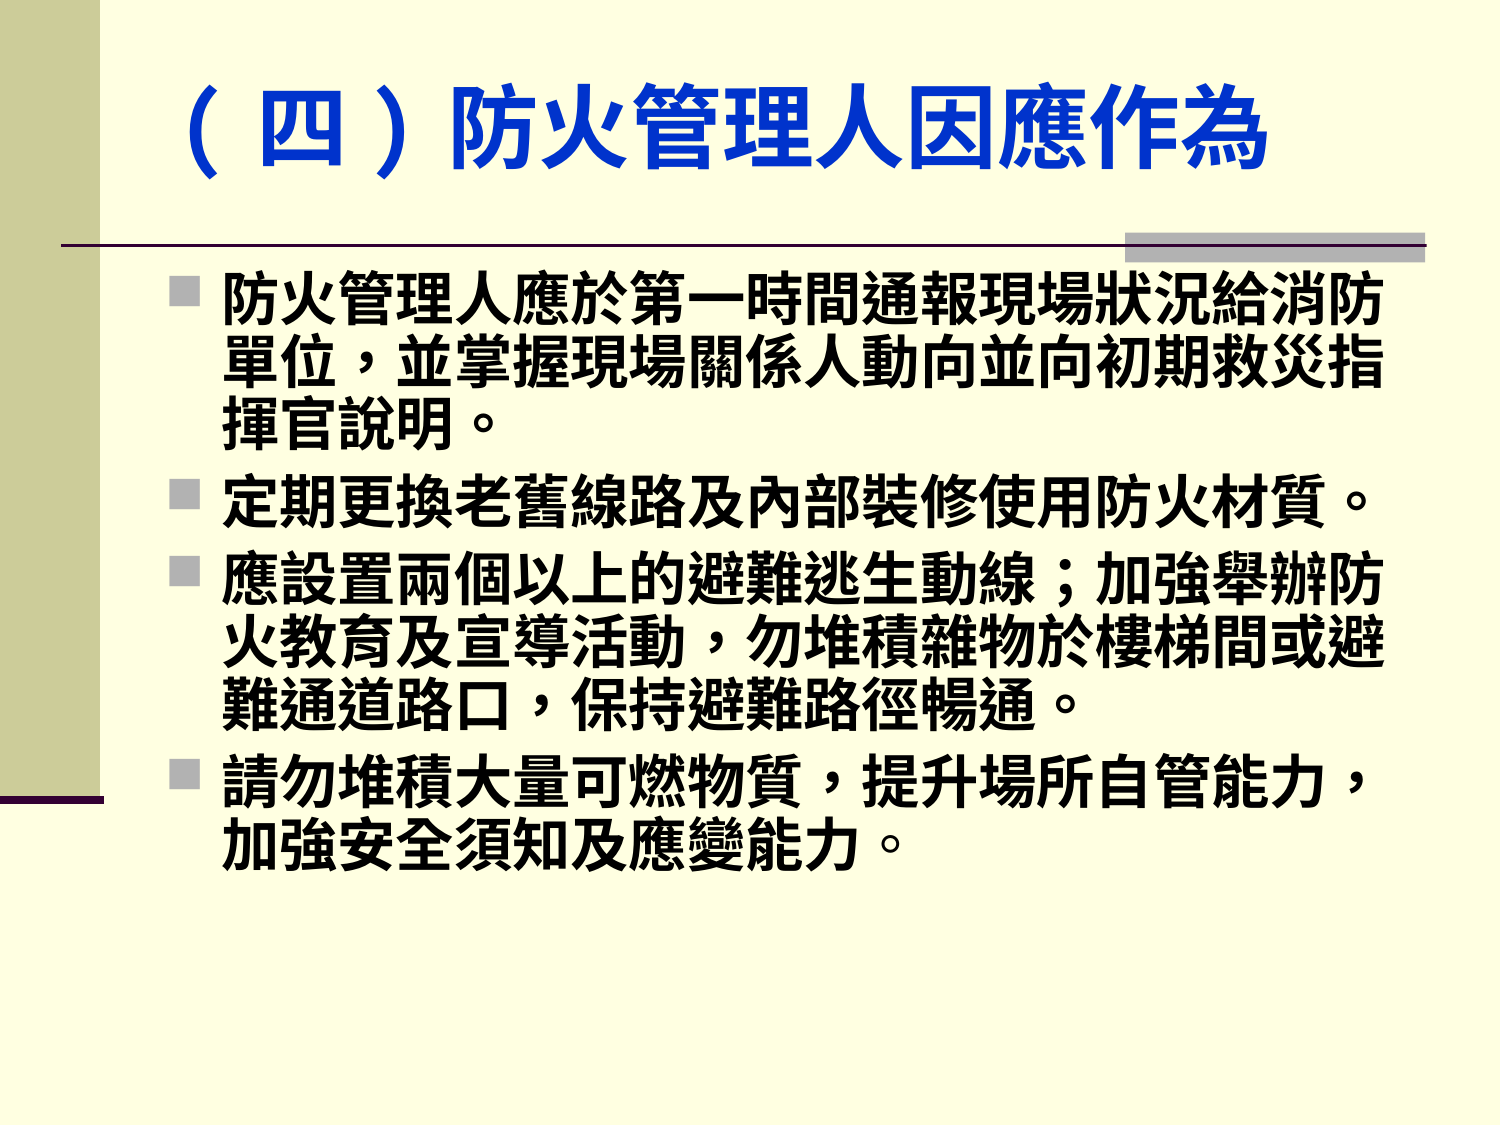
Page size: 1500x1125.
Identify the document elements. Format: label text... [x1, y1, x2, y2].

list 防火管理人應於第一時間通報現場狀況給消防單位，並掌握現場關係人動向並向初期救災指揮官說明。 定期更換老舊線路及內部裝修使用防火材質。 應設置兩個以上的避難逃生動線；加強舉辦防火教育及宣導活動，勿堆積雜物於樓梯間或避難通道路口，保持避難路徑暢通。 請勿堆積大量可燃物質，提升場所自管能力，加強安全須知及應變能力。 [150, 262, 1426, 1006]
title (四)防火管理人因應作為 [88, 30, 1364, 219]
